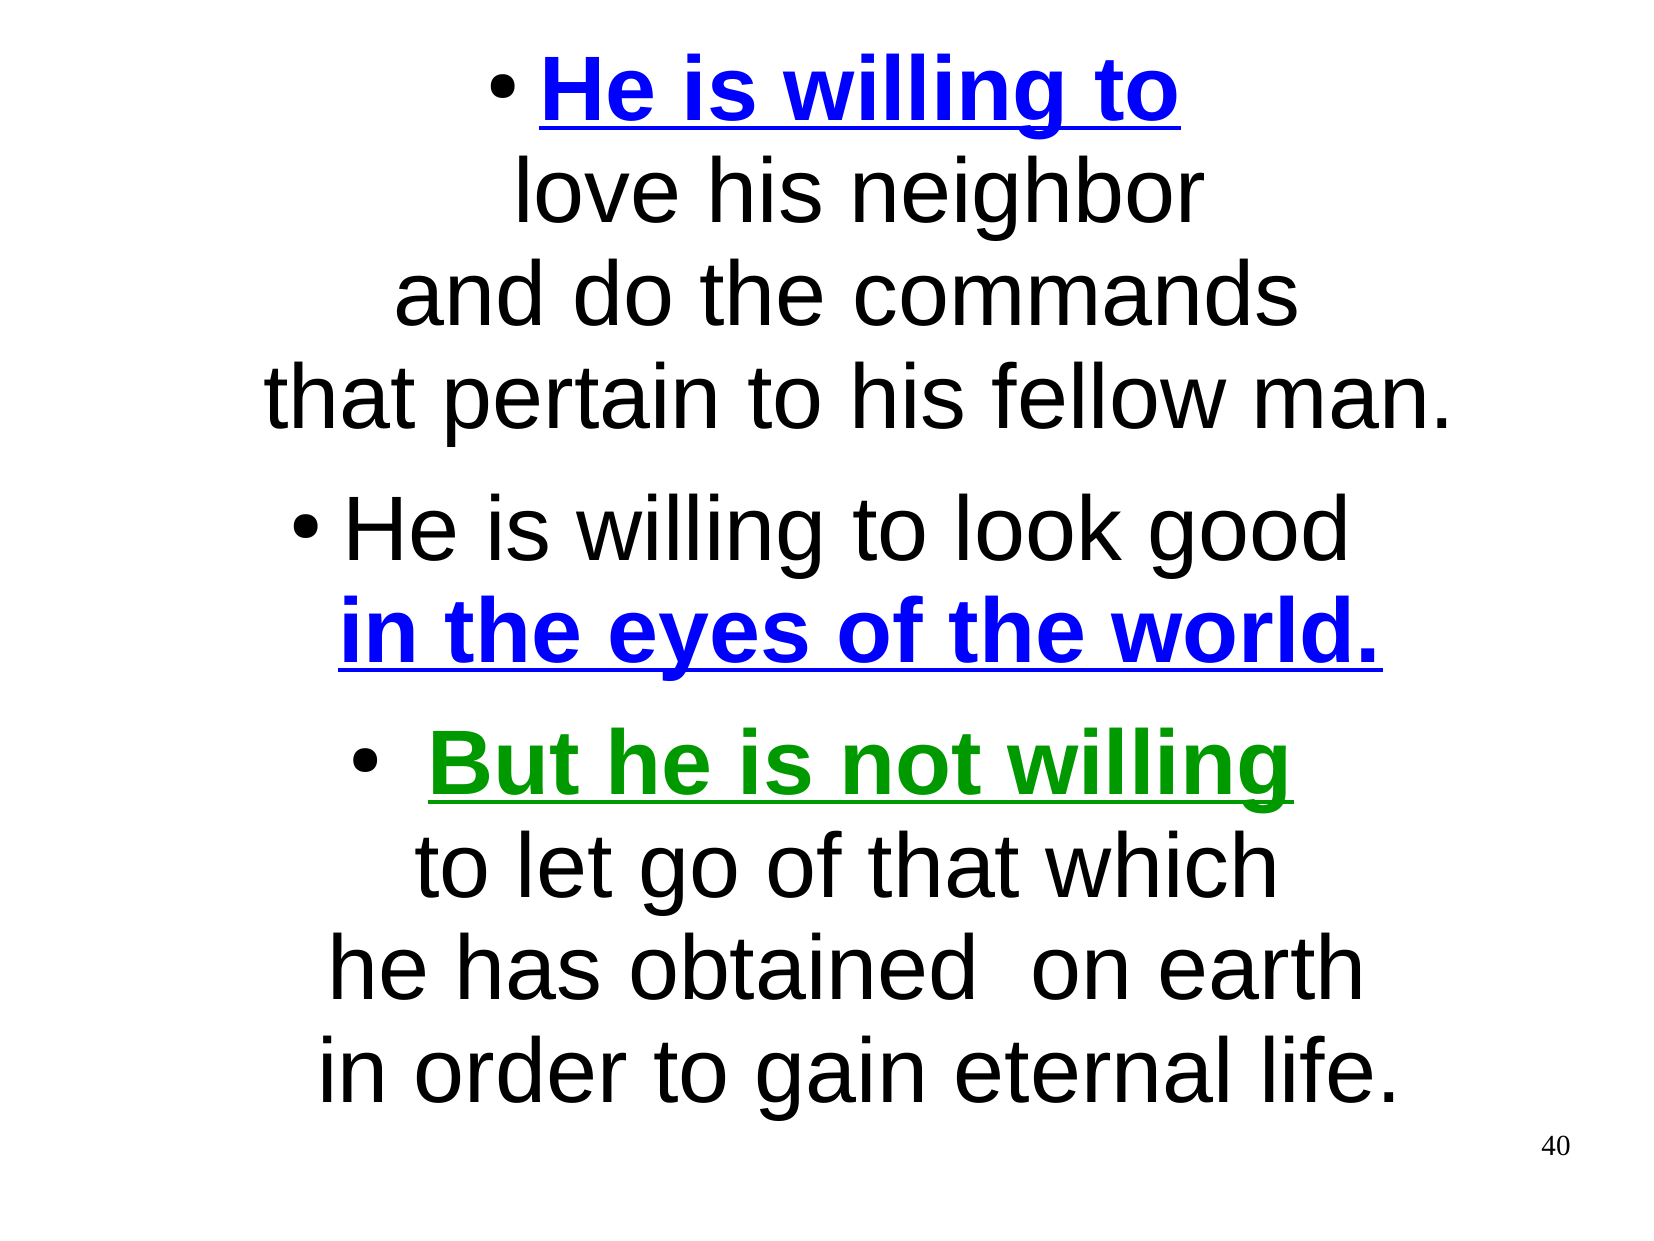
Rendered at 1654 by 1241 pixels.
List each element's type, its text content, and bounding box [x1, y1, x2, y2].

list He is willing to love his neighbor and do the commands that pertain to his fellow man. He is willing to look good in the eyes of the world. But he is not willing to let go of that which he has obtained on earth in order to gain eternal life. [37, 37, 1613, 1238]
